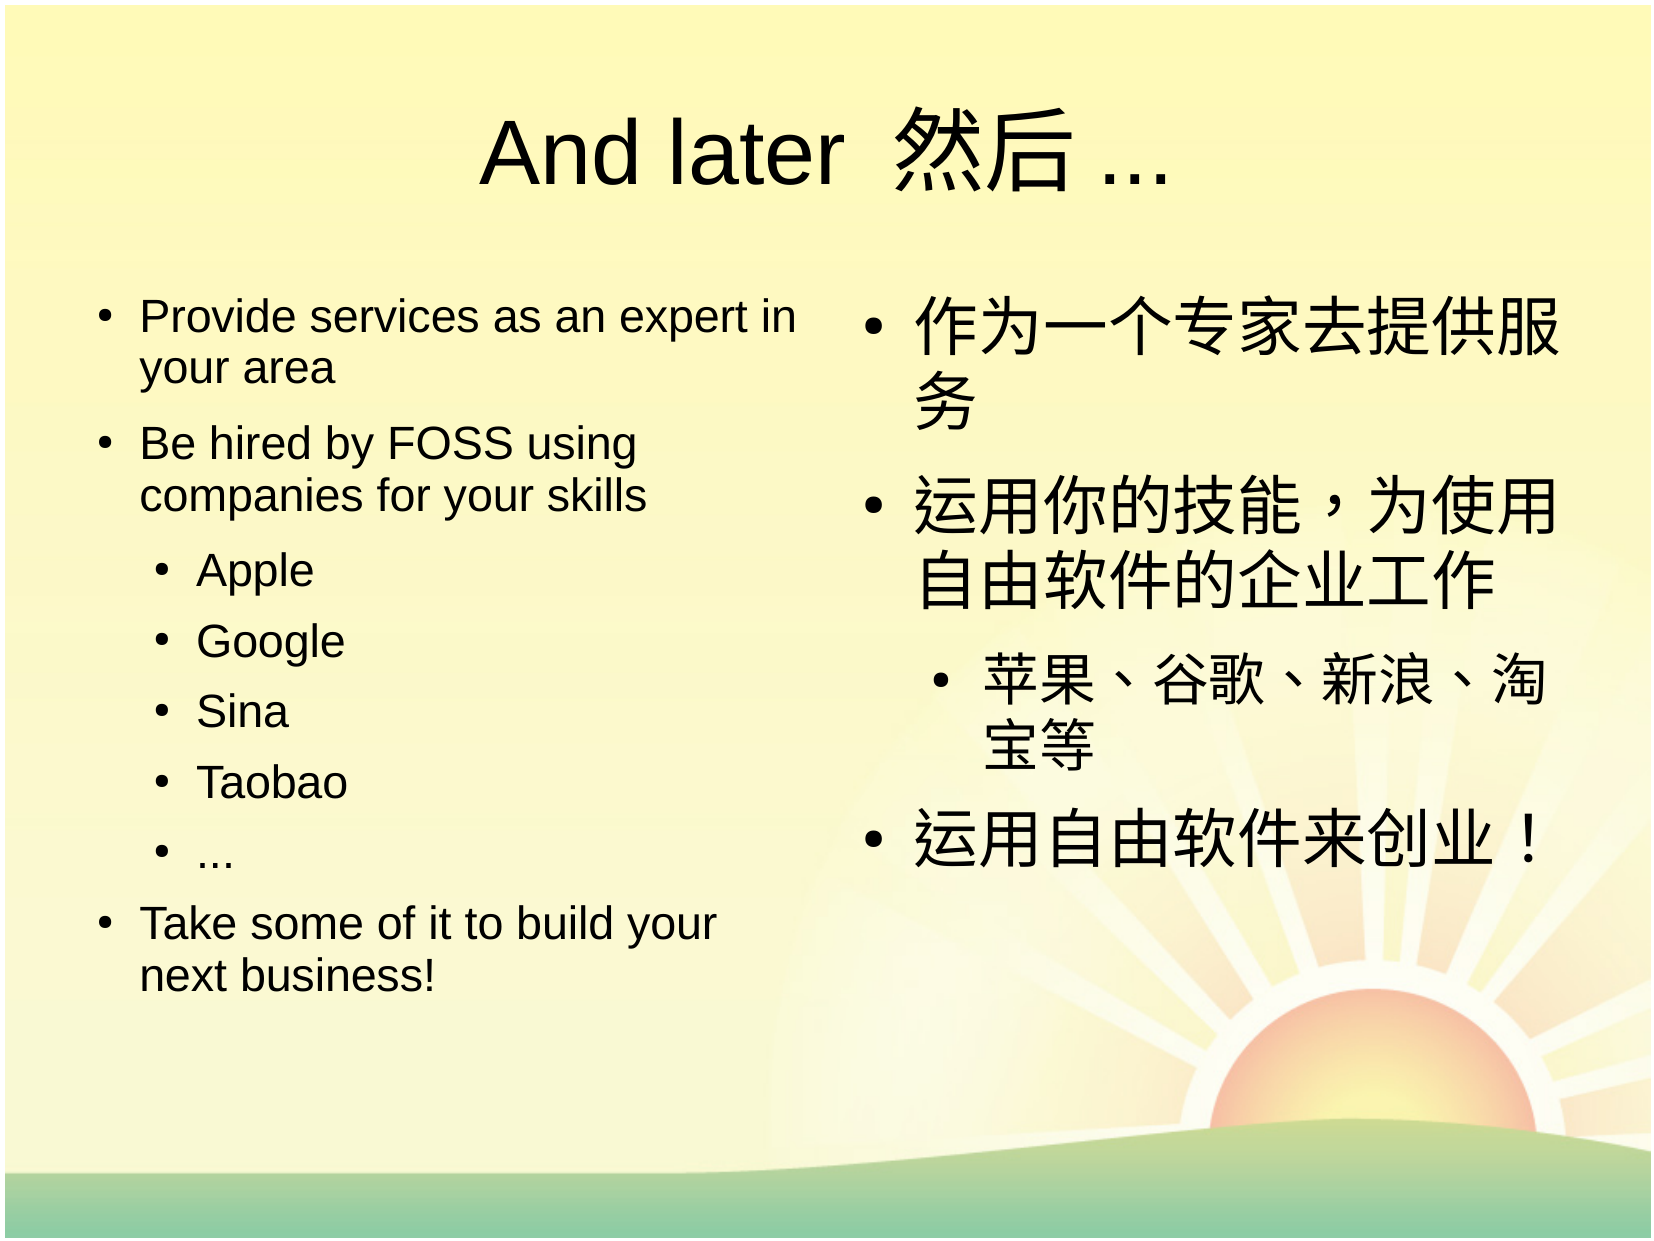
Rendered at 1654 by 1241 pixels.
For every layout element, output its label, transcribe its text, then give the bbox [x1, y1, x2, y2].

picture [5, 5, 1651, 1238]
list Provide services as an expert in your area Be hired by FOSS using companies for your skills Apple Google Sina Taobao ... Take some of it to build your next business! [82, 290, 809, 1010]
list 作为一个专家去提供服务 运用你的技能，为使用自由软件的企业工作 苹果、谷歌、新浪、淘宝等 运用自由软件来创业！ [845, 290, 1572, 1010]
title And later 然后... [82, 49, 1571, 257]
